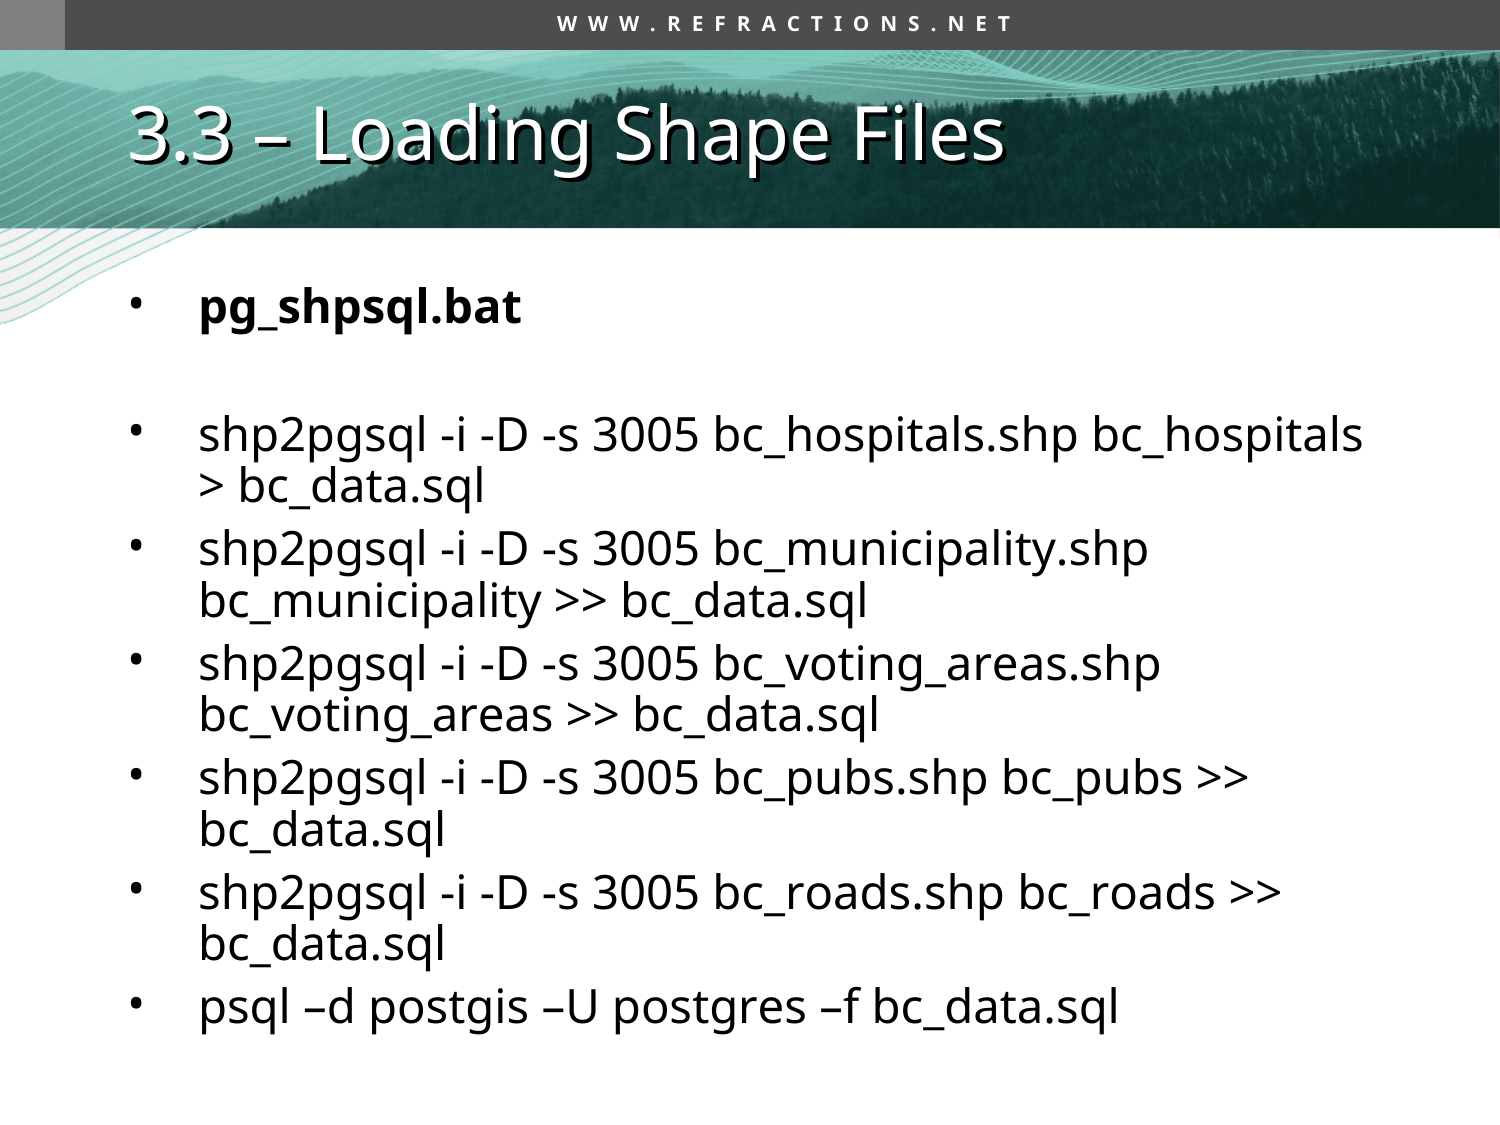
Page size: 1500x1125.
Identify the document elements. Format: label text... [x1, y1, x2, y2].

title 3.3 – Loading Shape Files [112, 49, 1388, 213]
picture [0, 50, 1500, 325]
list pg_shpsql.bat shp2pgsql -i -D -s 3005 bc_hospitals.shp bc_hospitals > bc_data.sql shp2pgsql -i -D -s 3005 bc_municipality.shp bc_municipality >> bc_data.sql shp2pgsql -i -D -s 3005 bc_voting_areas.shp bc_voting_areas >> bc_data.sql shp2pgsql -i -D -s 3005 bc_pubs.shp bc_pubs >> bc_data.sql shp2pgsql -i -D -s 3005 bc_roads.shp bc_roads >> bc_data.sql psql –d postgis –U postgres –f bc_data.sql [112, 274, 1388, 1050]
